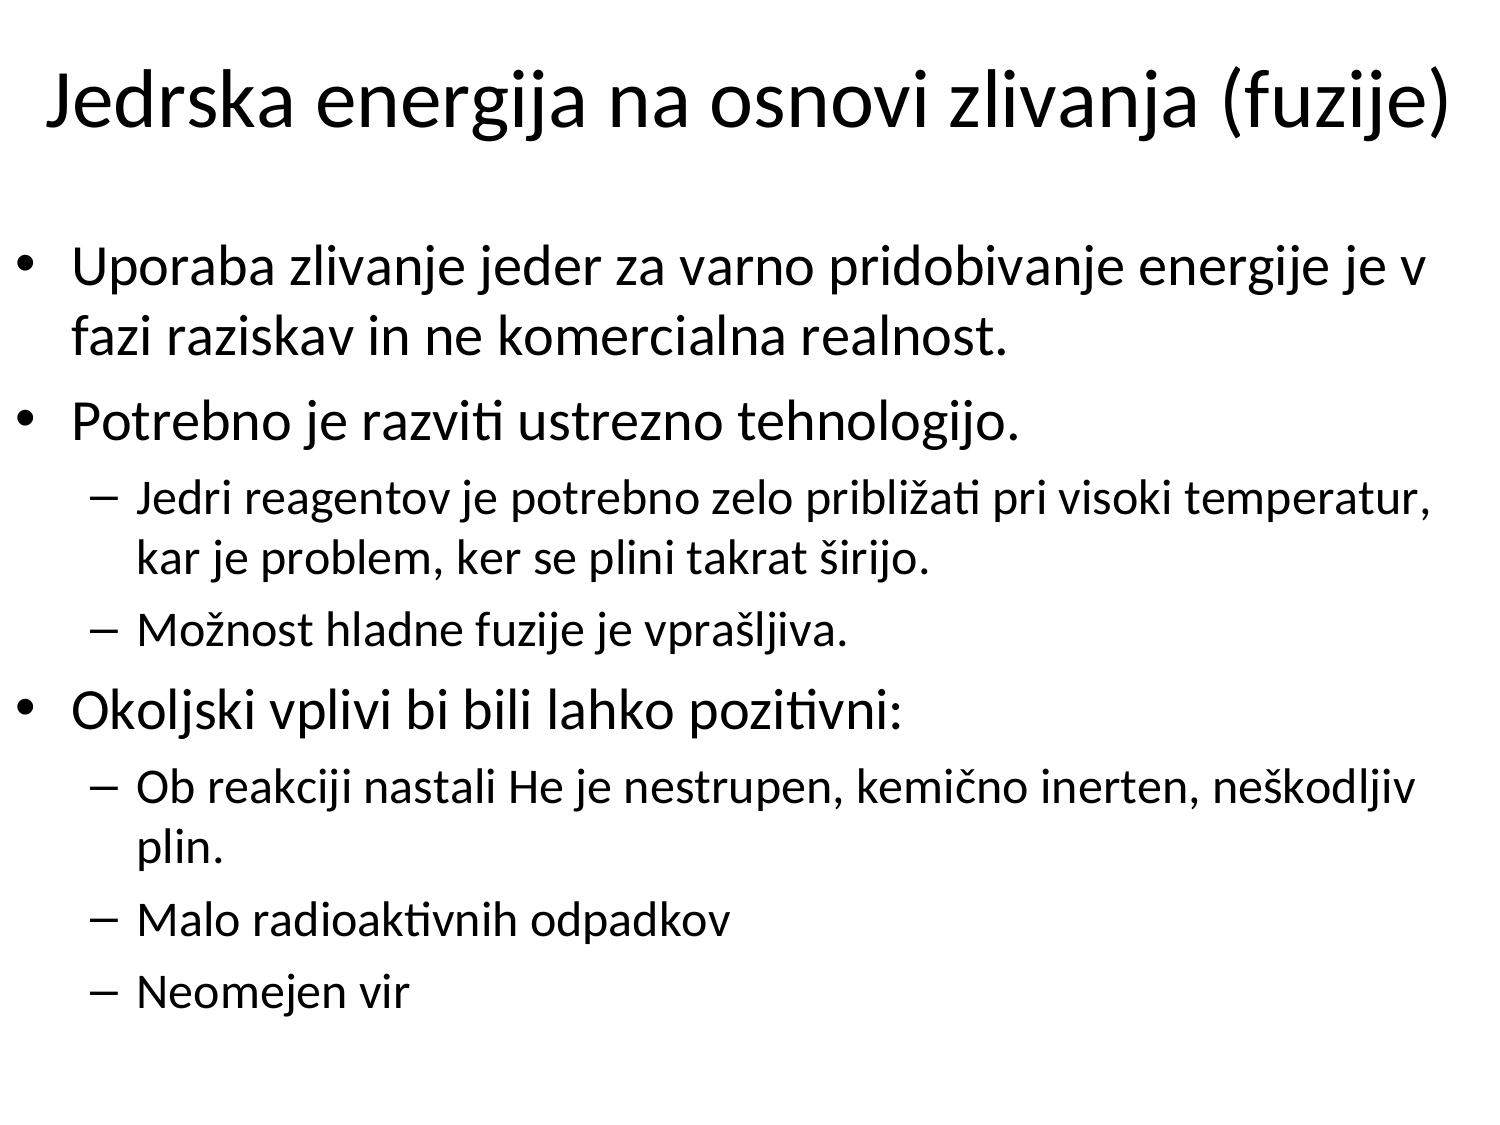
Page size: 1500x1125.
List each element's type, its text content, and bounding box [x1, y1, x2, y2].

text_box Jedrska energija na osnovi zlivanja (fuzije) [0, 0, 1500, 188]
text_box Uporaba zlivanje jeder za varno pridobivanje energije je v fazi raziskav in ne komercialna realnost. Potrebno je razviti ustrezno tehnologijo. Jedri reagentov je potrebno zelo približati pri visoki temperatur, kar je problem, ker se plini takrat širijo. Možnost hladne fuzije je vprašljiva. Okoljski vplivi bi bili lahko pozitivni: Ob reakciji nastali He je nestrupen, kemično inerten, neškodljiv plin. Malo radioaktivnih odpadkov Neomejen vir [0, 220, 1500, 1125]
